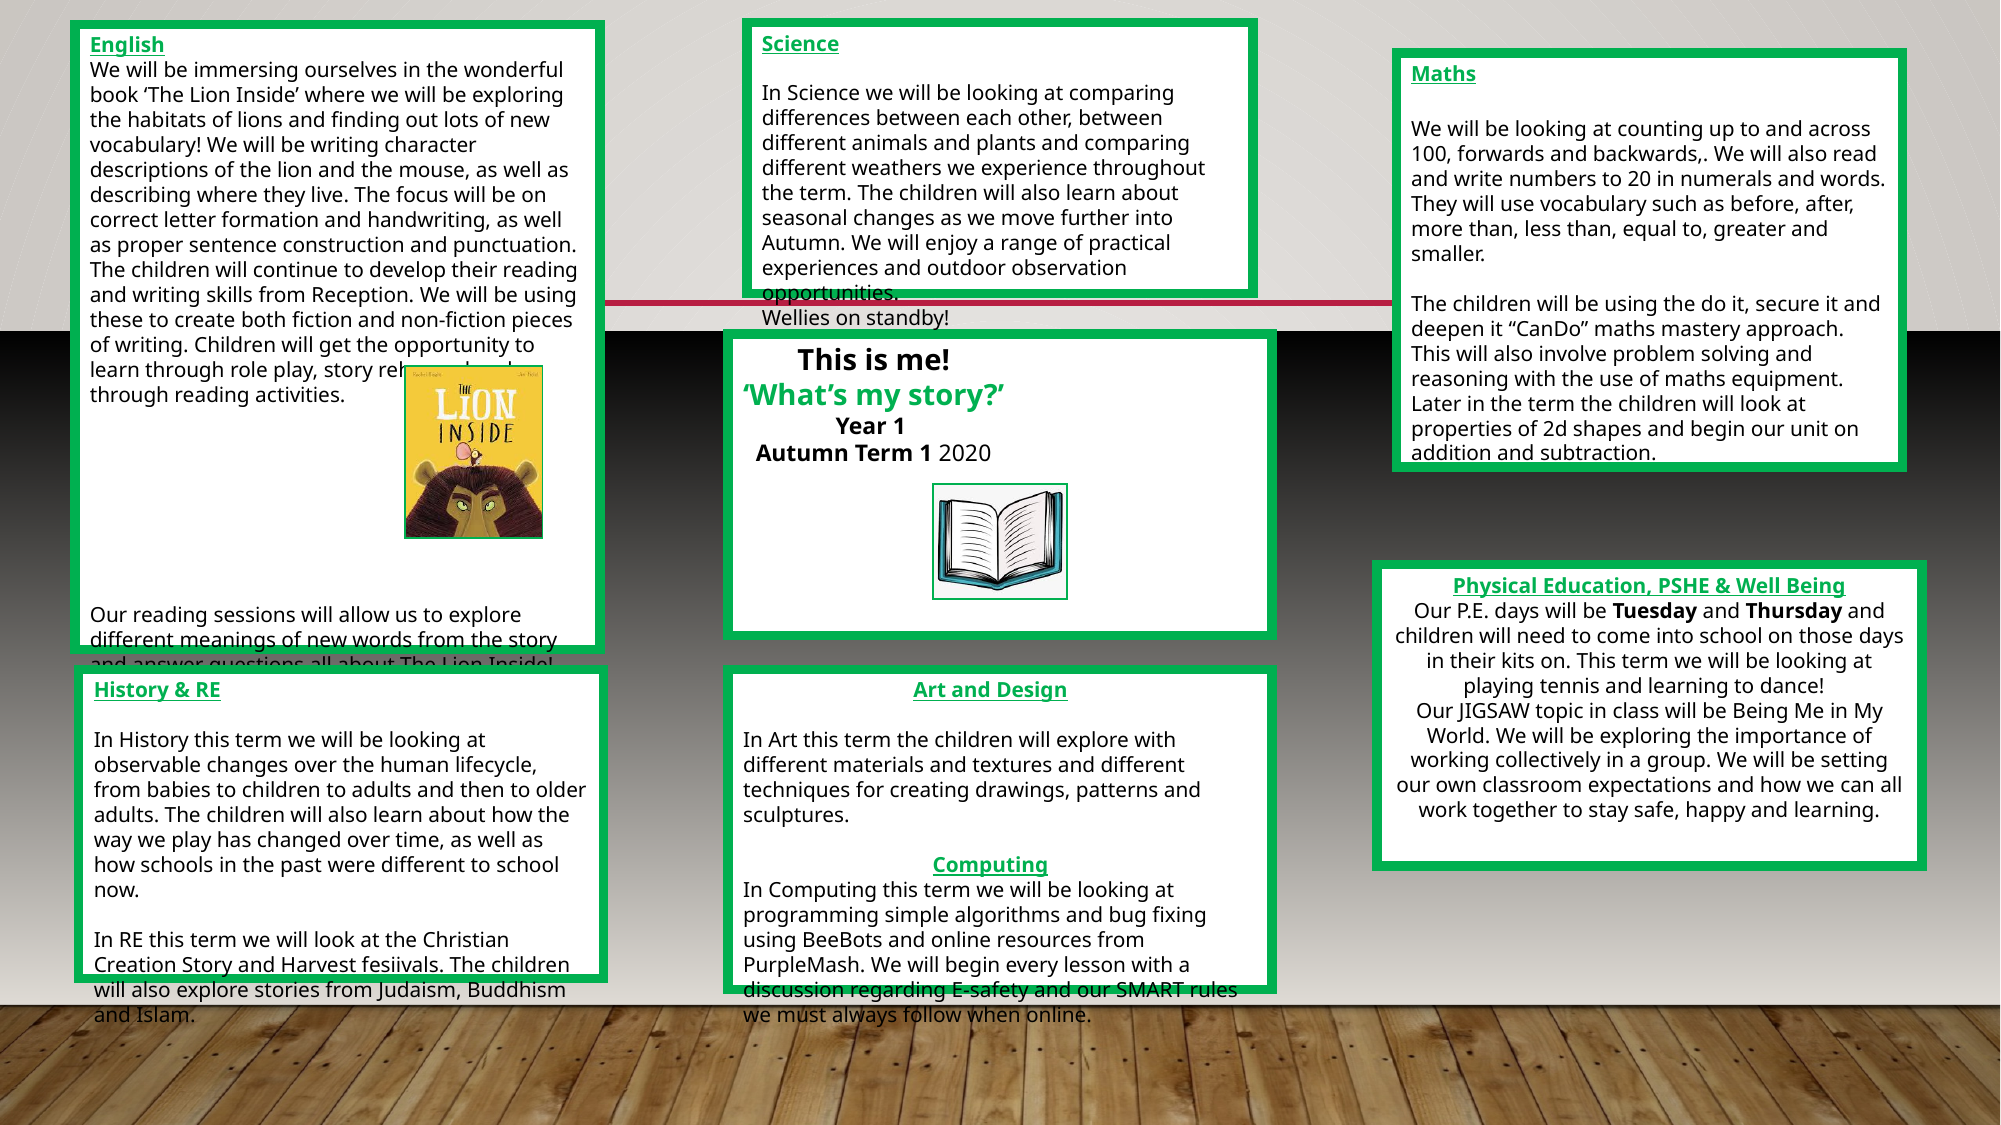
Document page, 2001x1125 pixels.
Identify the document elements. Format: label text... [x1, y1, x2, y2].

text_box History & RE In History this term we will be looking at observable changes over the human lifecycle, from babies to children to adults and then to older adults. The children will also learn about how the way we play has changed over time, as well as how schools in the past were different to school now. In RE this term we will look at the Christian Creation Story and Harvest fesiivals. The children will also explore stories from Judaism, Buddhism and Islam. [78, 669, 604, 979]
picture [405, 366, 542, 538]
text_box Art and Design In Art this term the children will explore with different materials and textures and different techniques for creating drawings, patterns and sculptures. Computing In Computing this term we will be looking at programming simple algorithms and bug fixing using BeeBots and online resources from PurpleMash. We will begin every lesson with a discussion regarding E-safety and our SMART rules we must always follow when online. [728, 669, 1272, 990]
text_box Maths We will be looking at counting up to and across 100, forwards and backwards,. We will also read and write numbers to 20 in numerals and words. They will use vocabulary such as before, after, more than, less than, equal to, greater and smaller. The children will be using the do it, secure it and deepen it “CanDo” maths mastery approach. This will also involve problem solving and reasoning with the use of maths equipment. Later in the term the children will look at properties of 2d shapes and begin our unit on addition and subtraction. [1396, 52, 1903, 468]
picture [933, 484, 1067, 598]
text_box Science In Science we will be looking at comparing differences between each other, between different animals and plants and comparing different weathers we experience throughout the term. The children will also learn about seasonal changes as we move further into Autumn. We will enjoy a range of practical experiences and outdoor observation opportunities. Wellies on standby! [746, 22, 1254, 294]
text_box Physical Education, PSHE & Well Being Our P.E. days will be Tuesday and Thursday and children will need to come into school on those days in their kits on. This term we will be looking at playing tennis and learning to dance! Our JIGSAW topic in class will be Being Me in My World. We will be exploring the importance of working collectively in a group. We will be setting our own classroom expectations and how we can all work together to stay safe, happy and learning. [1376, 564, 1922, 867]
text_box This is me! ‘What’s my story?’ Year 1 Autumn Term 1 2020 [728, 334, 1272, 636]
text_box English We will be immersing ourselves in the wonderful book ‘The Lion Inside’ where we will be exploring the habitats of lions and finding out lots of new vocabulary! We will be writing character descriptions of the lion and the mouse, as well as describing where they live. The focus will be on correct letter formation and handwriting, as well as proper sentence construction and punctuation. The children will continue to develop their reading and writing skills from Reception. We will be using these to create both fiction and non-fiction pieces of writing. Children will get the opportunity to learn through role play, story rehearsal and through reading activities. Our reading sessions will allow us to explore different meanings of new words from the story and answer questions all about The Lion Inside! [74, 24, 600, 650]
